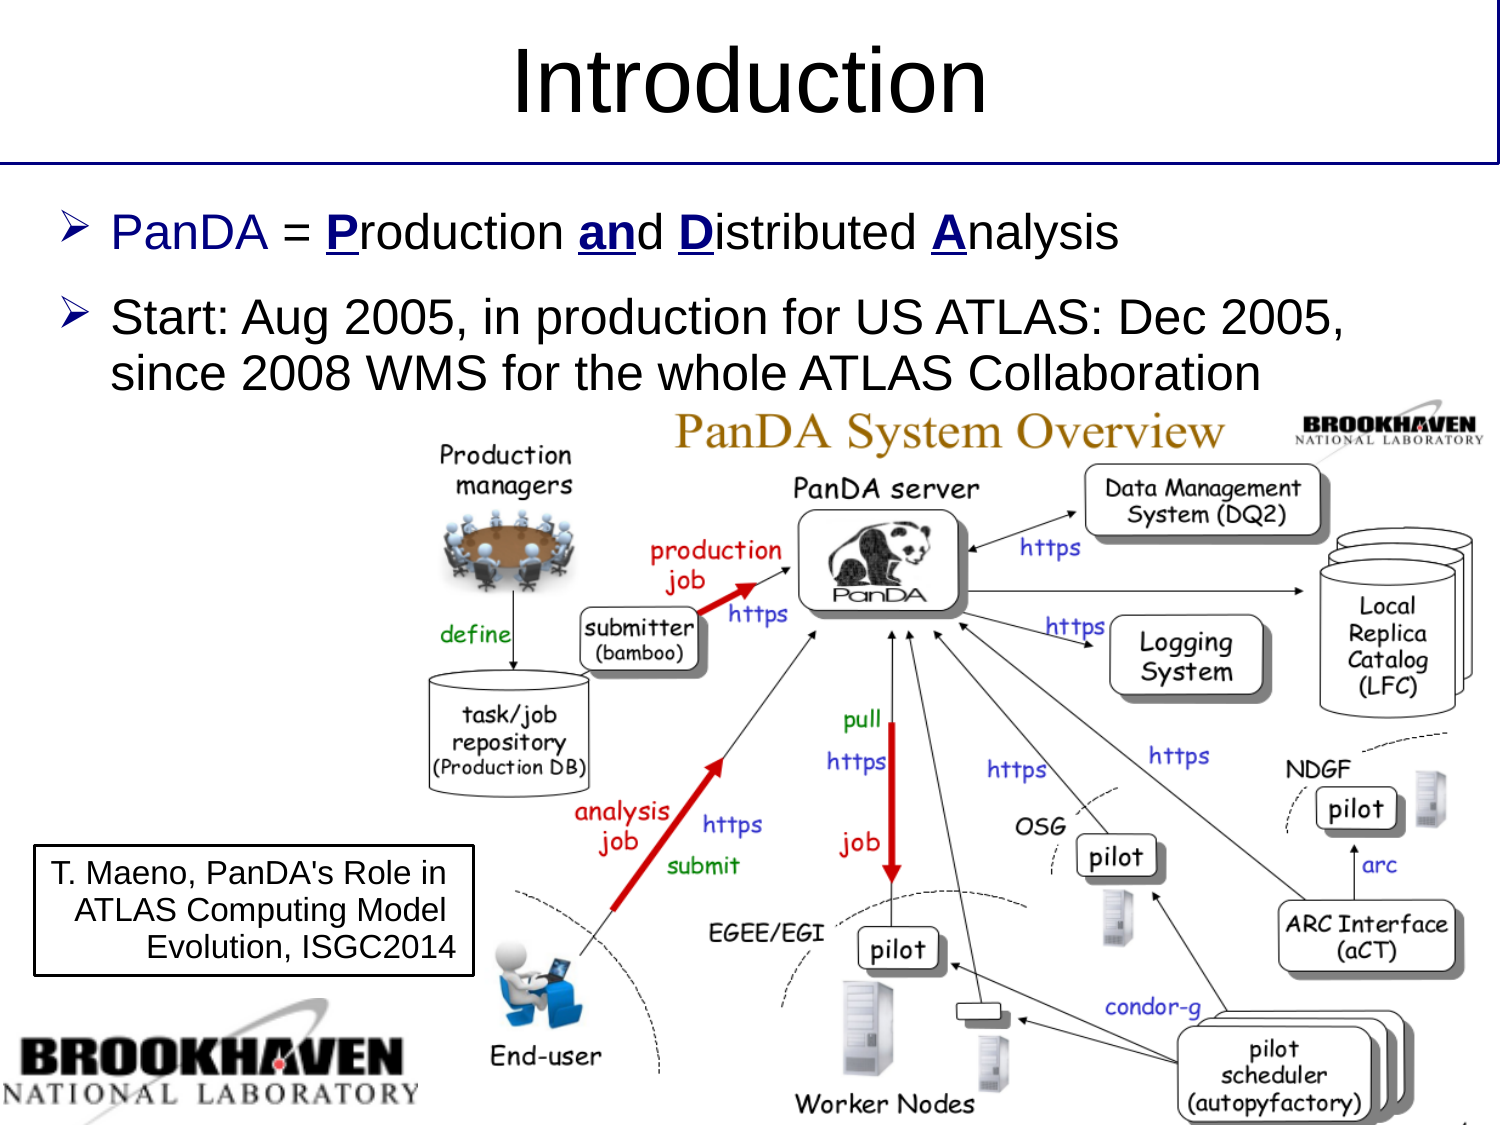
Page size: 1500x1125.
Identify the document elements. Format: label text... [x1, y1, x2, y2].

picture [3, 396, 1485, 1125]
title Introduction [75, 27, 1425, 134]
list PanDA = Production and Distributed Analysis Start: Aug 2005, in production for US ATLAS: Dec 2005, since 2008 WMS for the whole ATLAS Collaboration [39, 204, 1360, 844]
text_box T. Maeno, PanDA's Role in ATLAS Computing Model Evolution, ISGC2014 [34, 845, 474, 976]
